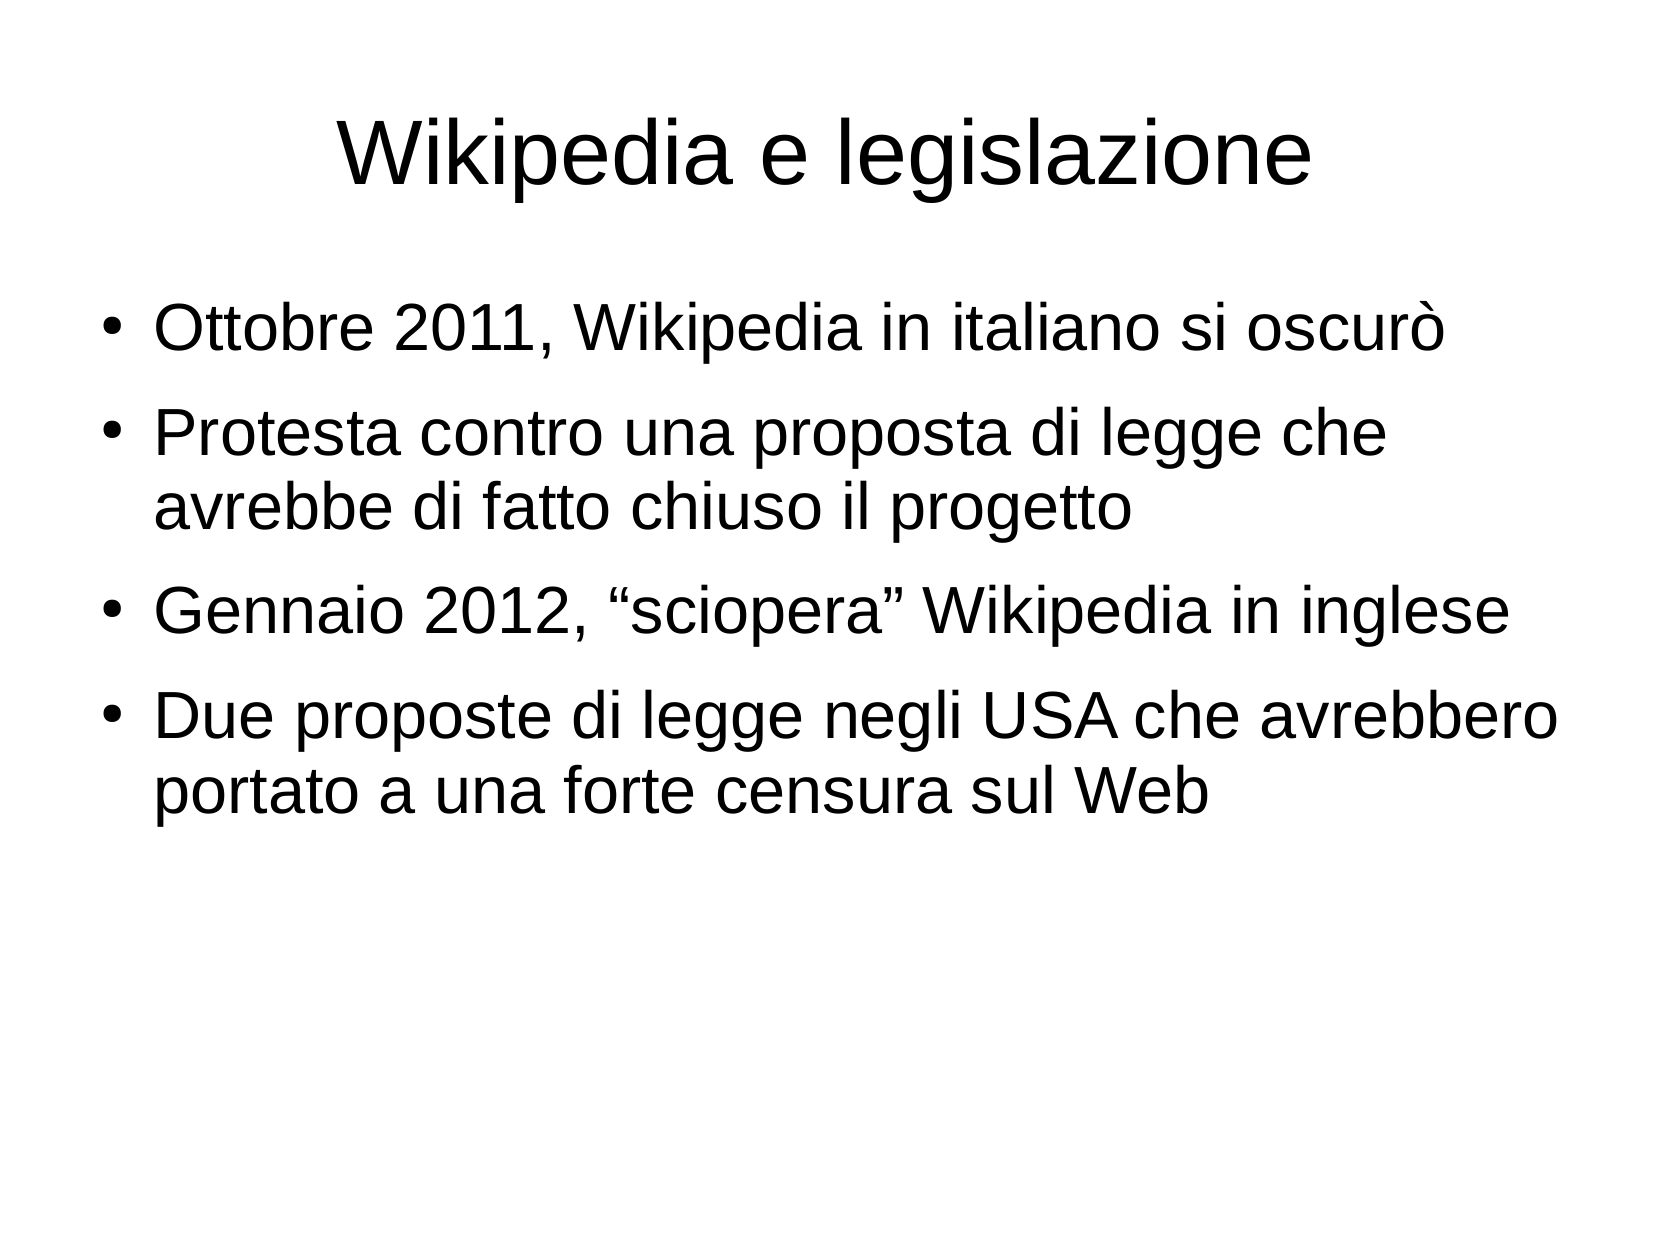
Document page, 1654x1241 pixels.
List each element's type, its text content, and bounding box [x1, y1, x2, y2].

list Ottobre 2011, Wikipedia in italiano si oscurò Protesta contro una proposta di legge che avrebbe di fatto chiuso il progetto Gennaio 2012, “sciopera” Wikipedia in inglese Due proposte di legge negli USA che avrebbero portato a una forte censura sul Web [82, 290, 1571, 1109]
title Wikipedia e legislazione [82, 49, 1571, 257]
